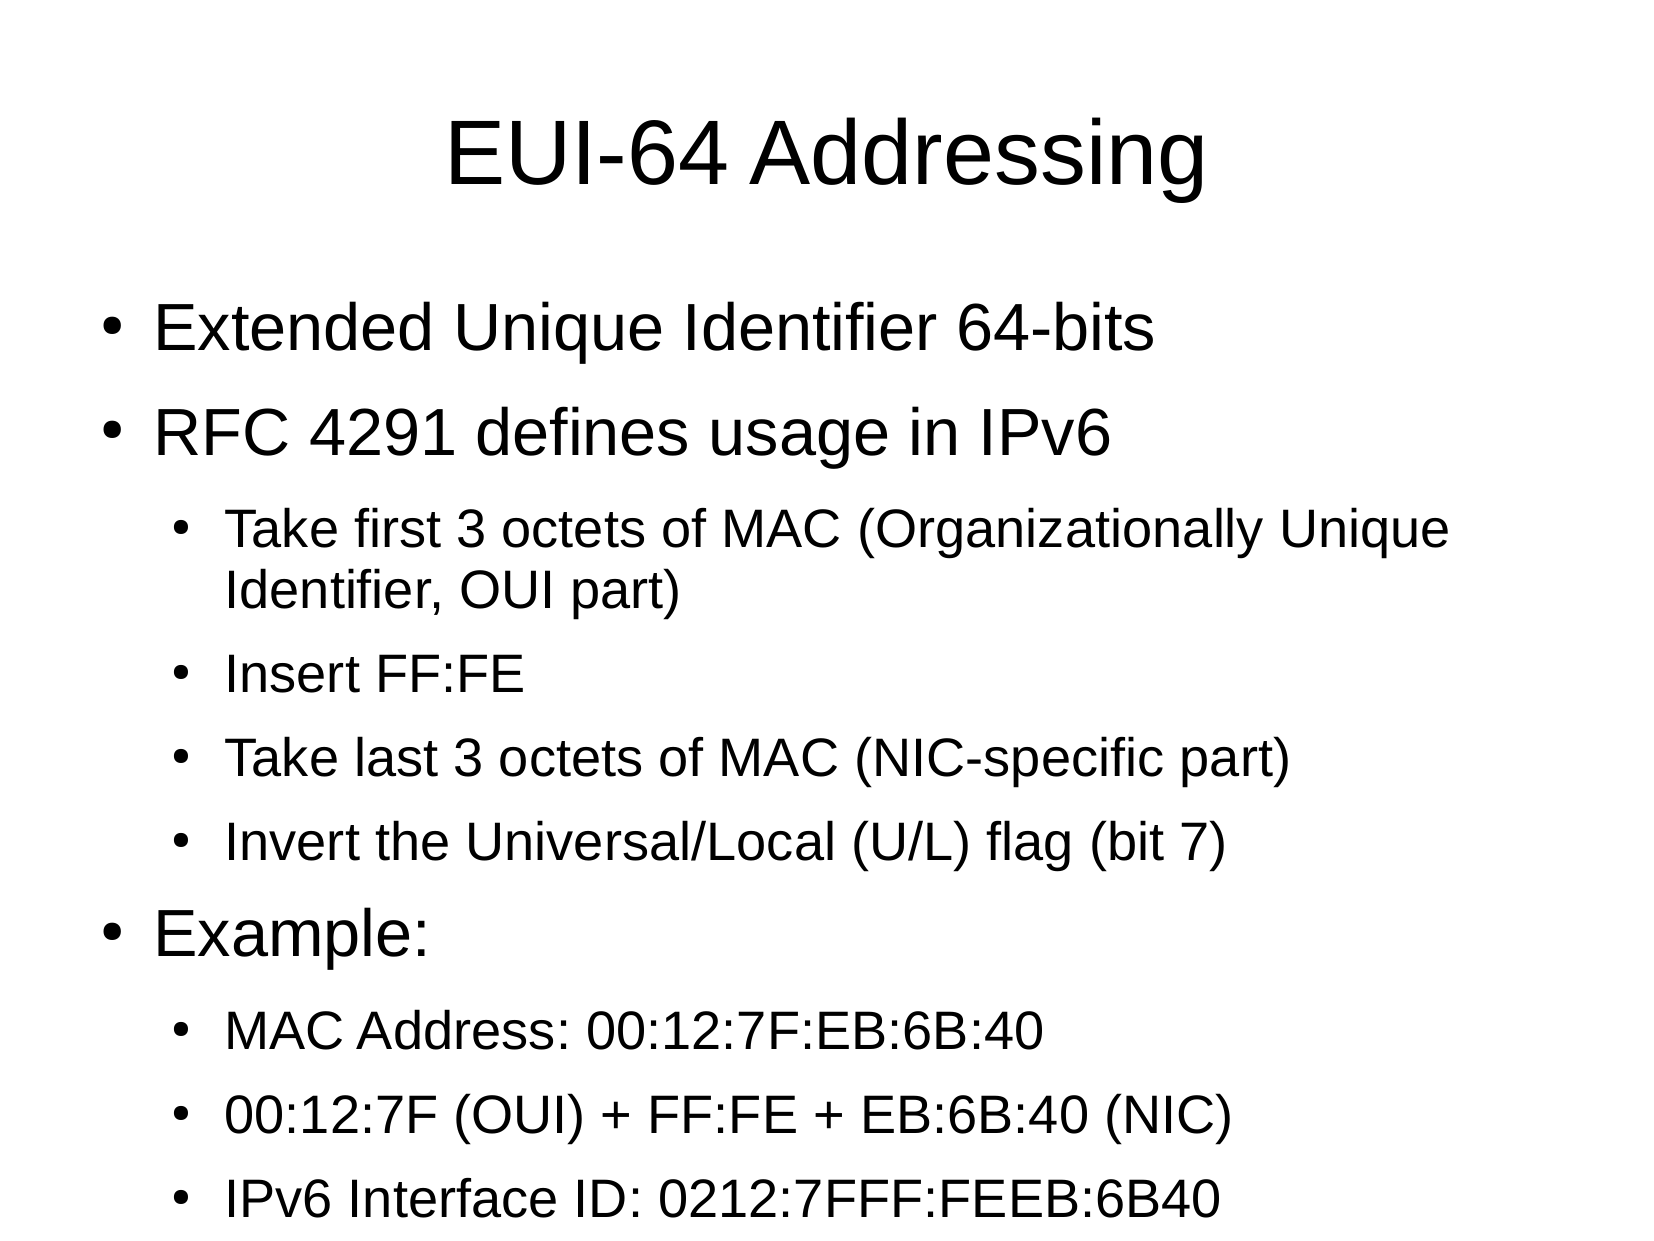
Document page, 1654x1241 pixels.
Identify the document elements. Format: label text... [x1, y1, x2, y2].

title EUI-64 Addressing [82, 56, 1571, 250]
list Extended Unique Identifier 64-bits RFC 4291 defines usage in IPv6 Take first 3 octets of MAC (Organizationally Unique Identifier, OUI part) Insert FF:FE Take last 3 octets of MAC (NIC-specific part) Invert the Universal/Local (U/L) flag (bit 7) Example: MAC Address: 00:12:7F:EB:6B:40 00:12:7F (OUI) + FF:FE + EB:6B:40 (NIC) IPv6 Interface ID: 0212:7FFF:FEEB:6B40 [82, 290, 1571, 1230]
